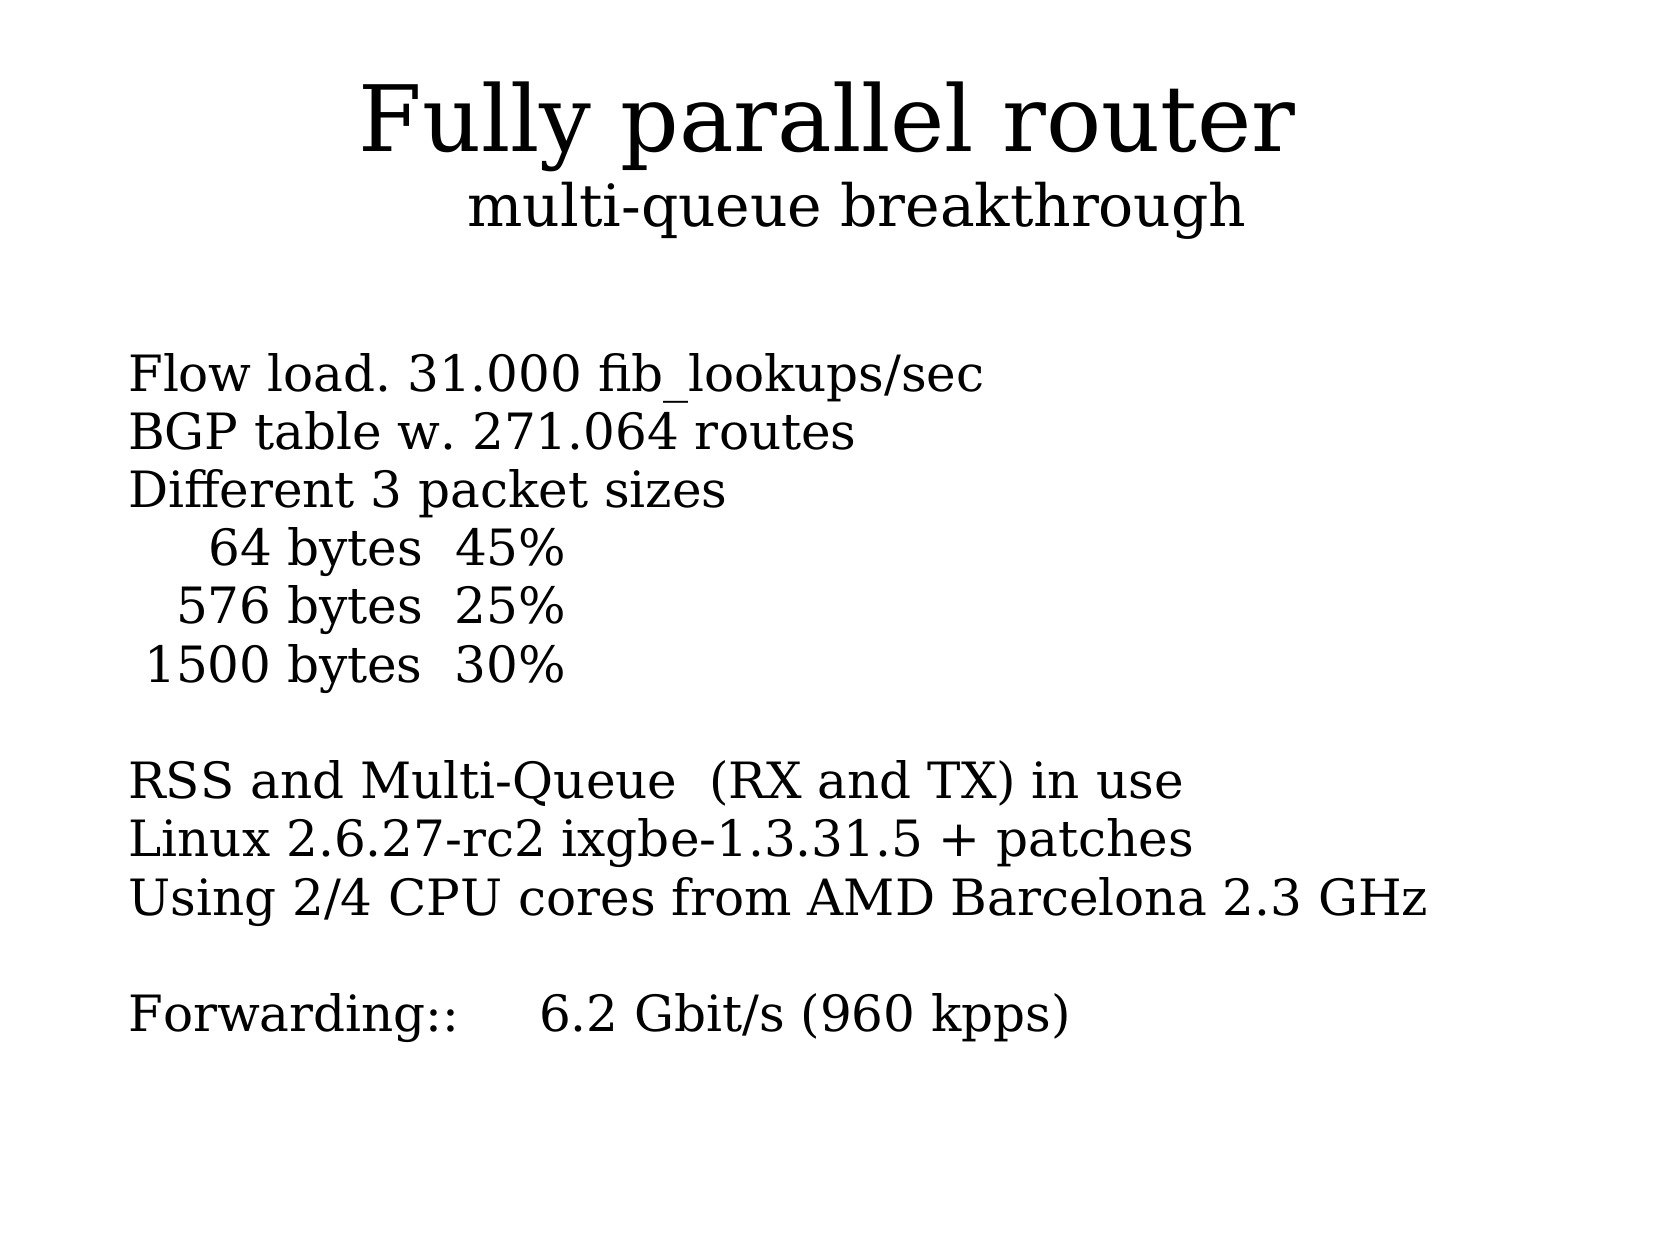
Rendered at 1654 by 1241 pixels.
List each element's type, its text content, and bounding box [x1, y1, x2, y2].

title Fully parallel router multi-queue breakthrough [121, 49, 1534, 257]
subtitle Flow load. 31.000 fib_lookups/sec BGP table w. 271.064 routes Different 3 packet sizes 64 bytes 45% 576 bytes 25% 1500 bytes 30% RSS and Multi-Queue (RX and TX) in use Linux 2.6.27-rc2 ixgbe-1.3.31.5 + patches Using 2/4 CPU cores from AMD Barcelona 2.3 GHz Forwarding:: 6.2 Gbit/s (960 kpps) [128, 303, 1510, 1085]
